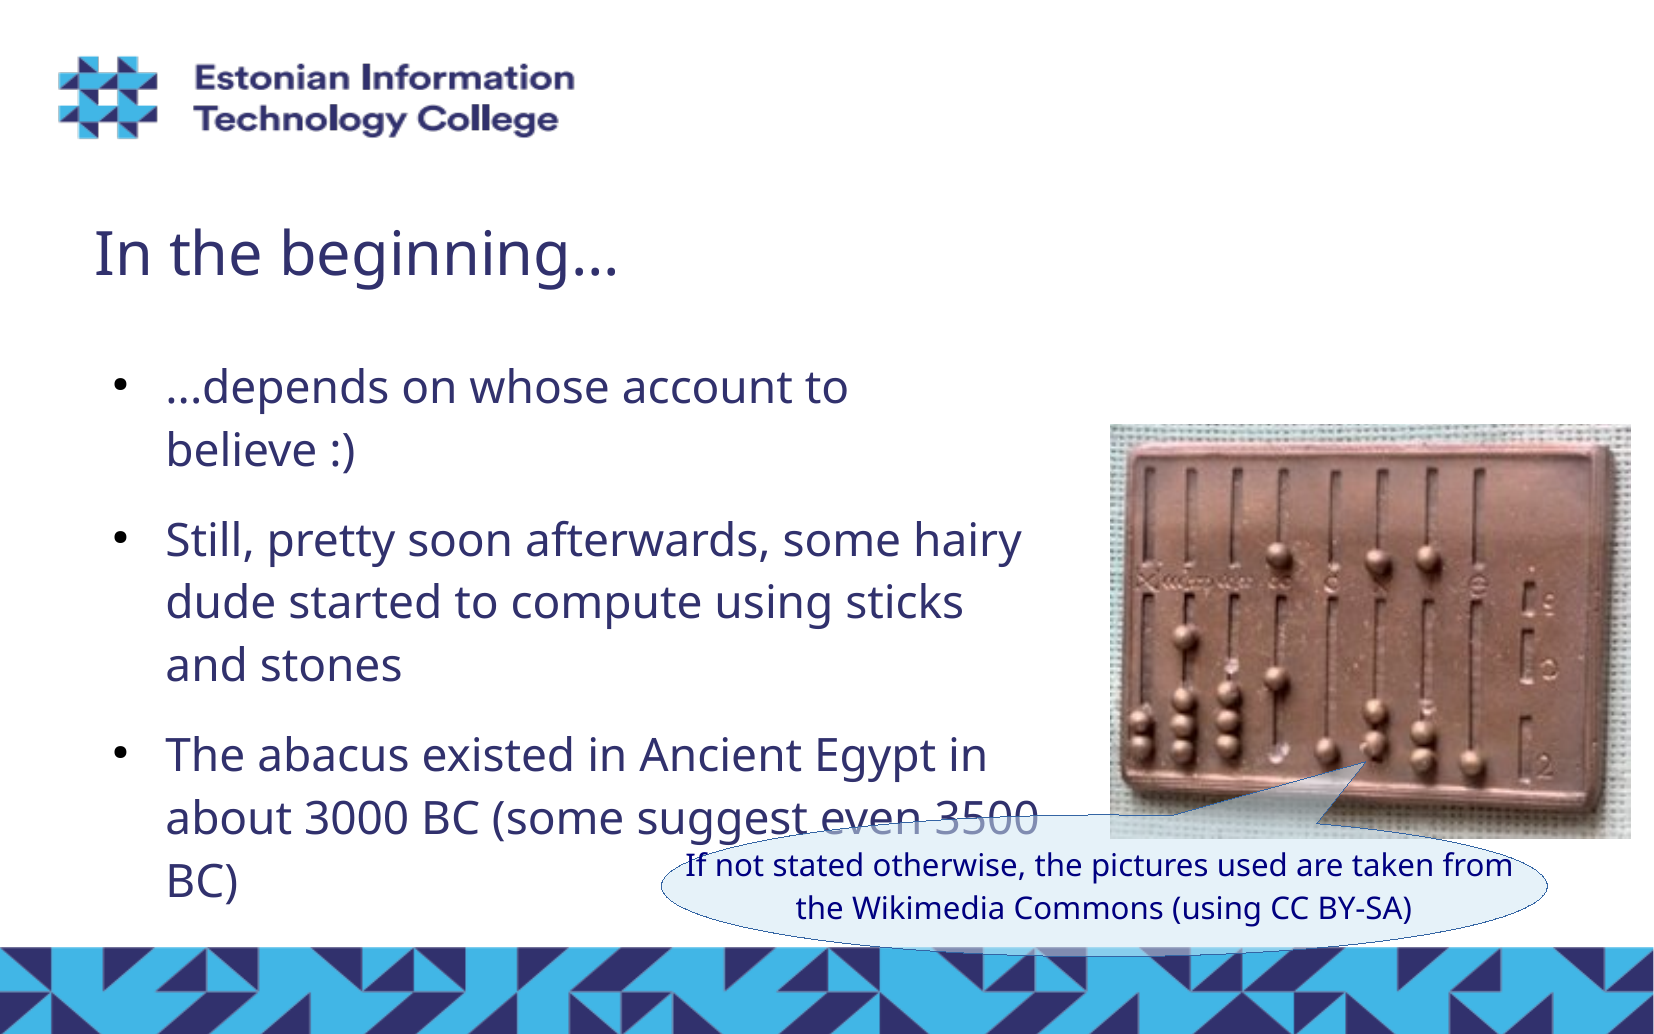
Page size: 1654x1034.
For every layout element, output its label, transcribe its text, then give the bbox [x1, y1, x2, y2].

list ...depends on whose account to believe :) Still, pretty soon afterwards, some hairy dude started to compute using sticks and stones The abacus existed in Ancient Egypt in about 3000 BC (some suggest even 3500 BC) [94, 354, 1052, 922]
text_box If not stated otherwise, the pictures used are taken from the Wikimedia Commons (using CC BY-SA) [661, 761, 1548, 957]
title In the beginning… [94, 165, 1231, 338]
picture [1110, 424, 1631, 839]
